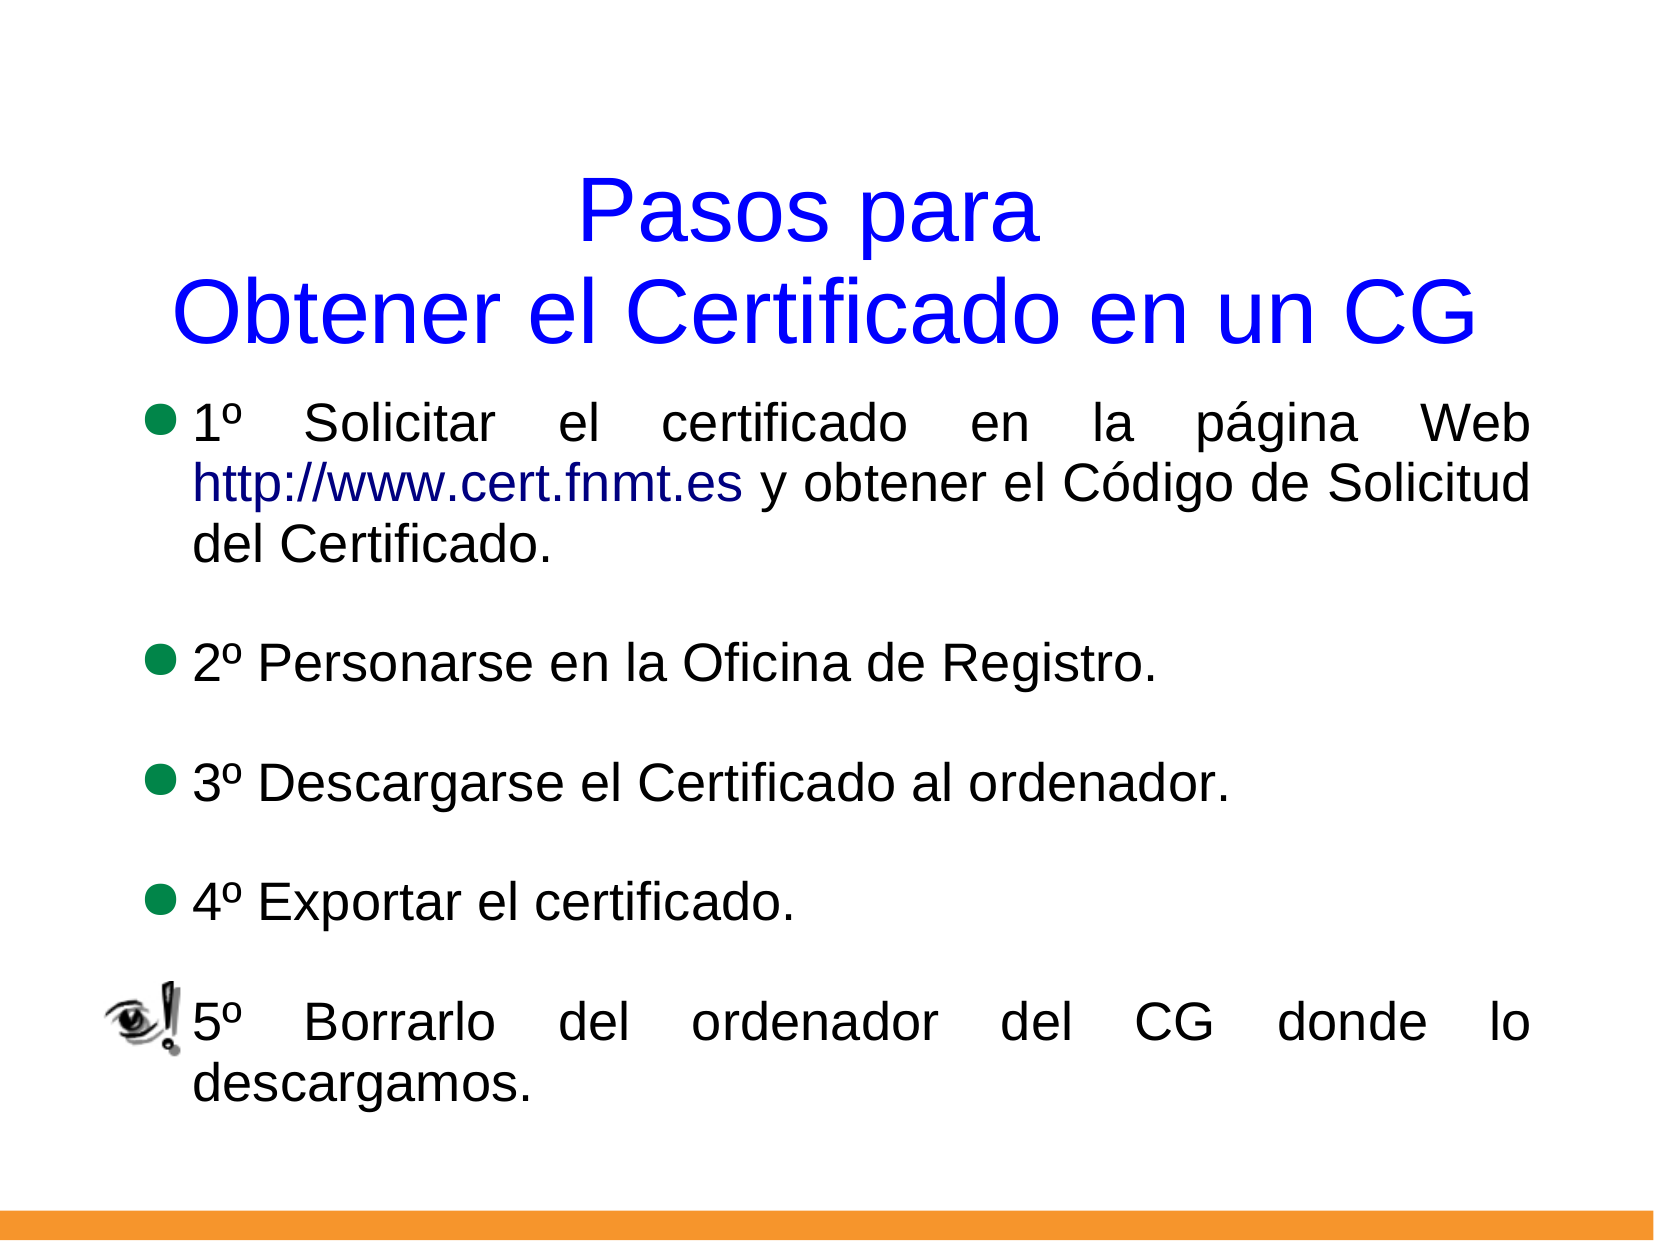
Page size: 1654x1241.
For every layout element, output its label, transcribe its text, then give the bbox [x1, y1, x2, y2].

title Pasos para Obtener el Certificado en un CG [64, 158, 1554, 364]
list 1º Solicitar el certificado en la página Web http://www.cert.fnmt.es y obtener el Código de Solicitud del Certificado. 2º Personarse en la Oficina de Registro. 3º Descargarse el Certificado al ordenador. 4º Exportar el certificado. 5º Borrarlo del ordenador del CG donde lo descargamos. [121, 392, 1534, 1174]
picture [101, 981, 184, 1063]
